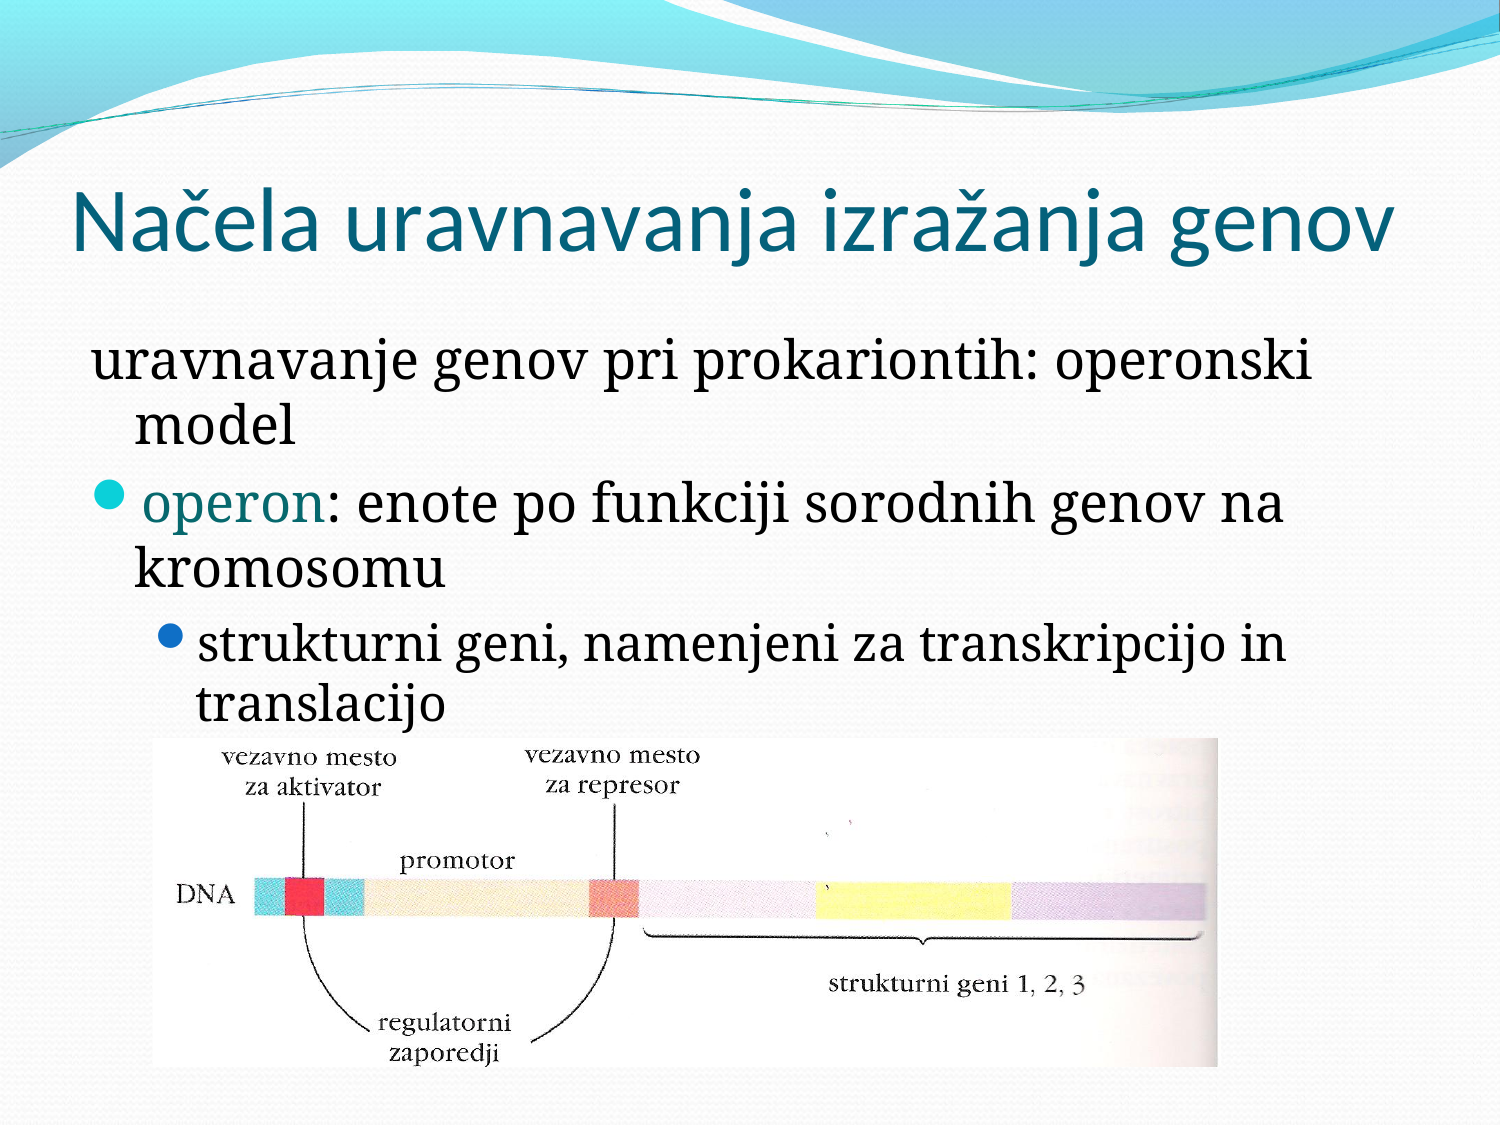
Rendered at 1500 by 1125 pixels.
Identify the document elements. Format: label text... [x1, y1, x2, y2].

title Načela uravnavanja izražanja genov [70, 41, 1449, 270]
list uravnavanje genov pri prokariontih: operonski model operon: enote po funkciji sorodnih genov na kromosomu strukturni geni, namenjeni za transkripcijo in translacijo vezavno mesto za aktivatorje vezavno mesto za represorje (operator) [75, 317, 1500, 1038]
picture [0, 0, 1500, 1125]
